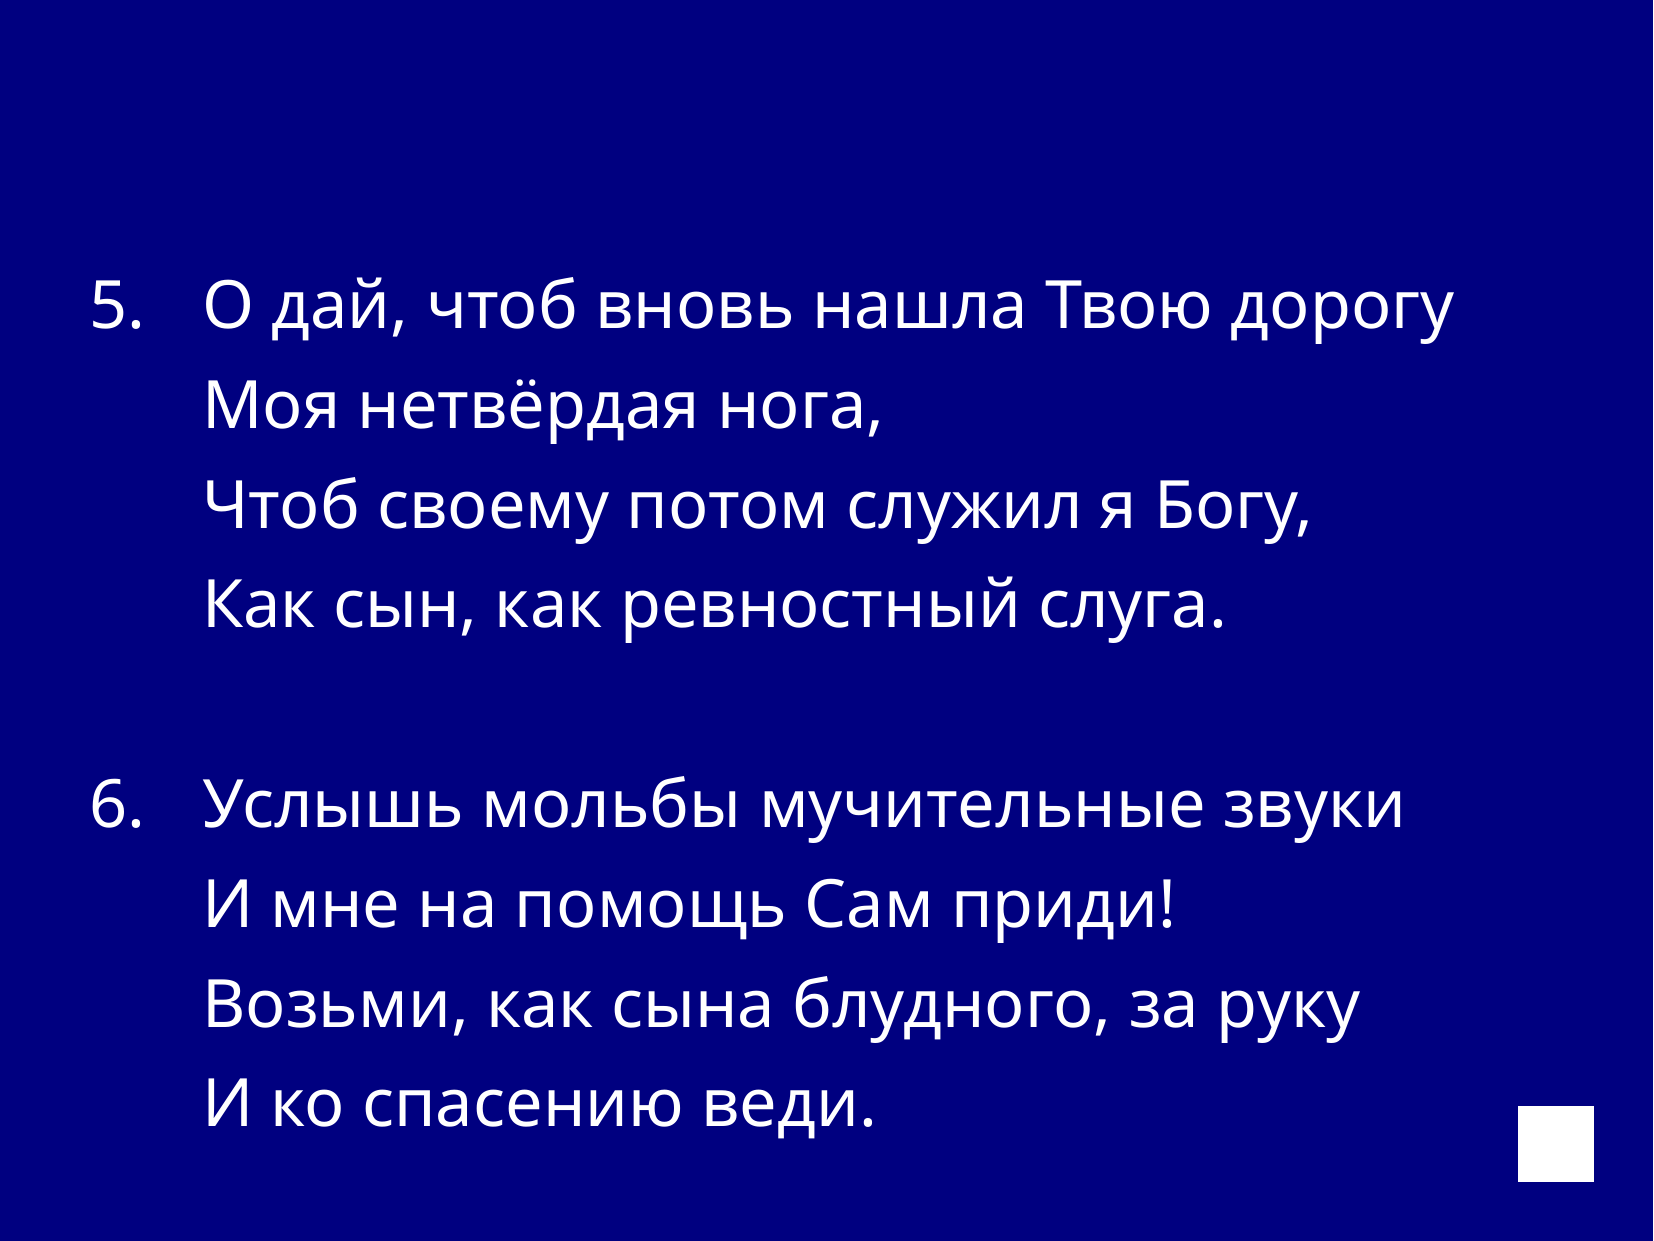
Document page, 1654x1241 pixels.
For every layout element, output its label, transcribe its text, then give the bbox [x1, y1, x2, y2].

text_box [1518, 1106, 1594, 1182]
text_box 5. О дай, чтоб вновь нашла Твою дорогу Моя нетвёрдая нога, Чтоб своему потом служил я Богу, Как сын, как ревностный слуга. 6. Услышь мольбы мучительные звуки И мне на помощь Сам приди! Возьми, как сына блудного, за руку И ко спасению веди. [75, 150, 1576, 1163]
